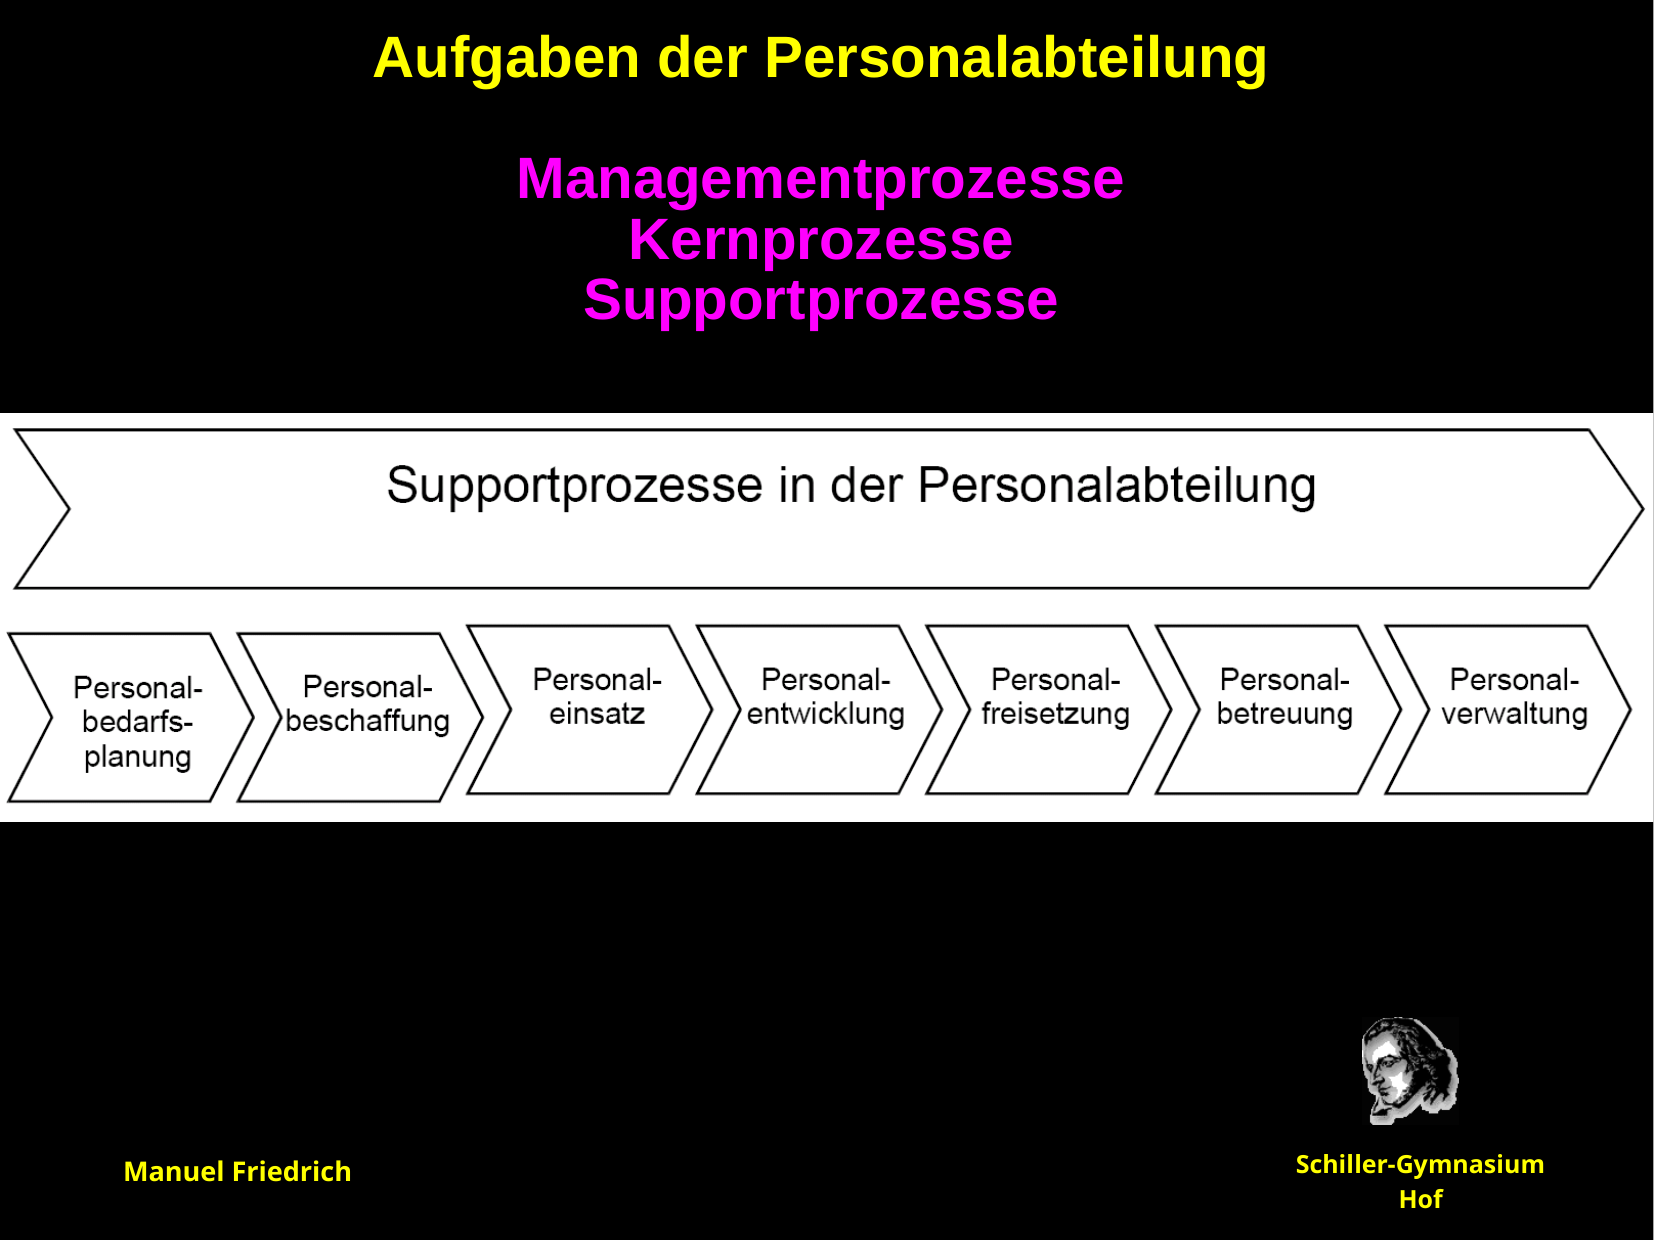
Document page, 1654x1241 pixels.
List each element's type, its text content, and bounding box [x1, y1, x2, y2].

text_box Aufgaben der Personalabteilung Managementprozesse Kernprozesse Supportprozesse [372, 29, 1270, 413]
picture [0, 413, 1654, 822]
picture [1362, 1017, 1459, 1126]
text_box Manuel Friedrich [123, 1151, 353, 1191]
text_box Schiller-Gymnasium Hof [1295, 1145, 1546, 1216]
